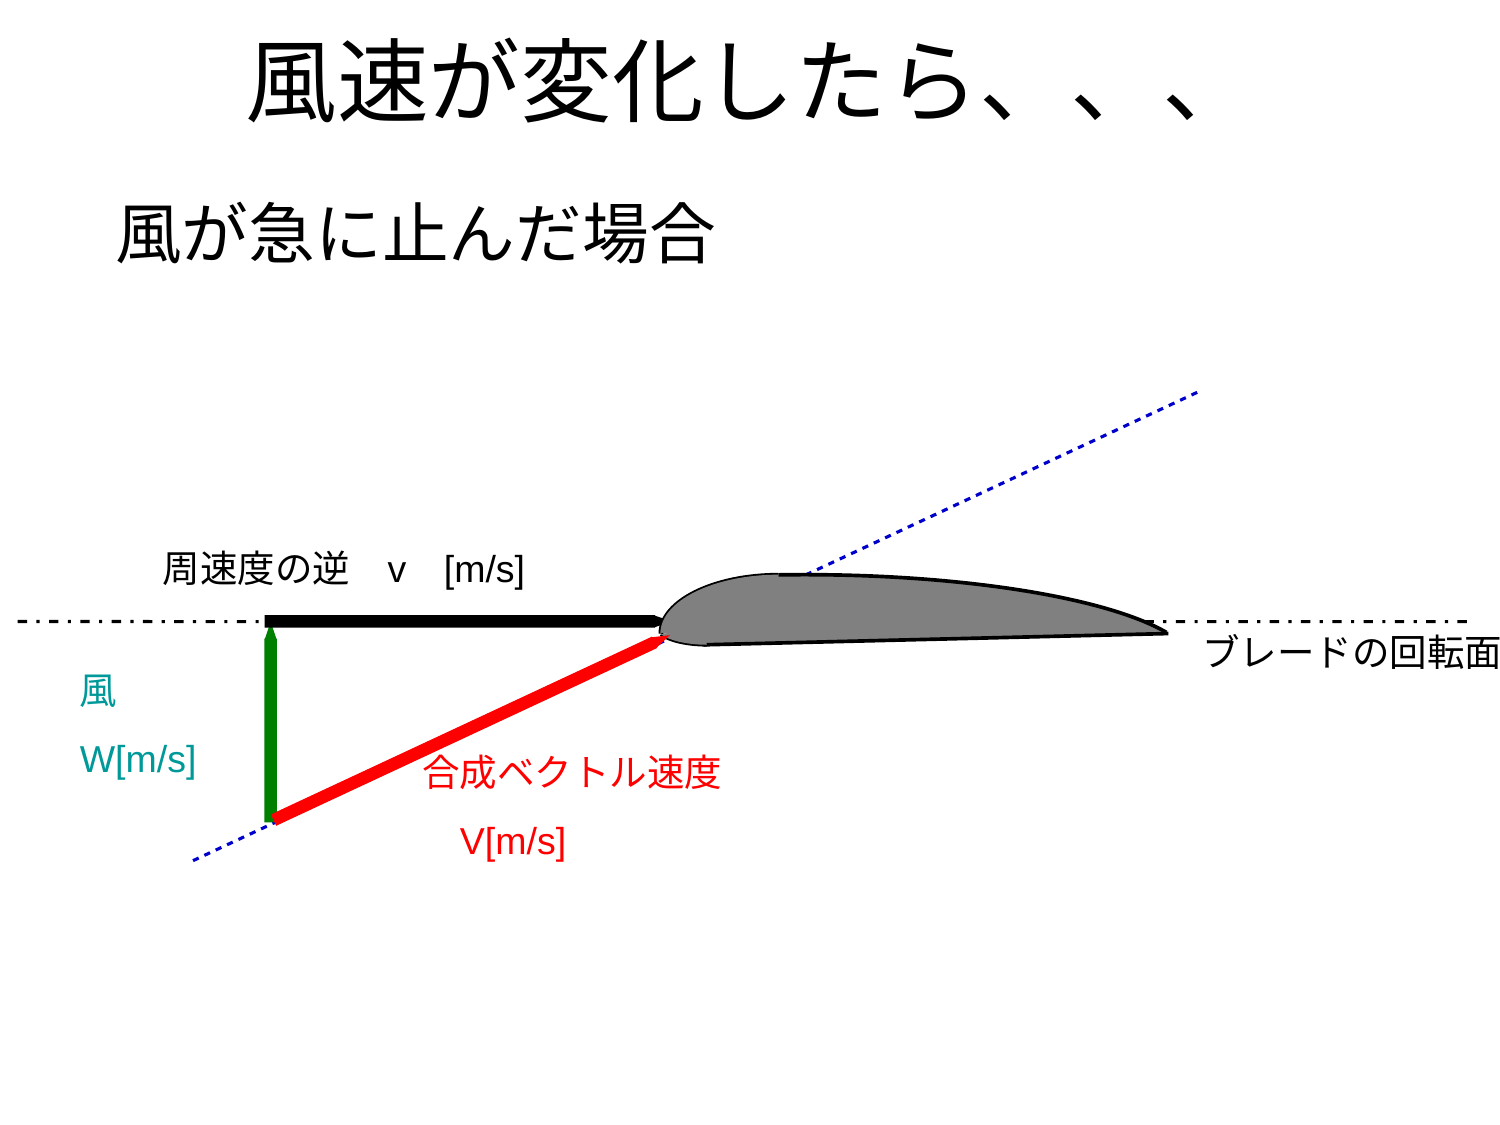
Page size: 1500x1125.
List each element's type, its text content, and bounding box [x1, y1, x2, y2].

text_box 風が急に止んだ場合 [100, 185, 731, 280]
text_box ブレードの回転面 [1187, 621, 1500, 682]
title 風速が変化したら、、、 [75, 0, 1426, 173]
text_box [660, 574, 1158, 645]
text_box 周速度の逆 v [m/s] [147, 537, 609, 598]
text_box 風 W[m/s] [64, 659, 231, 788]
text_box 合成ベクトル速度 V[m/s] [407, 741, 940, 870]
